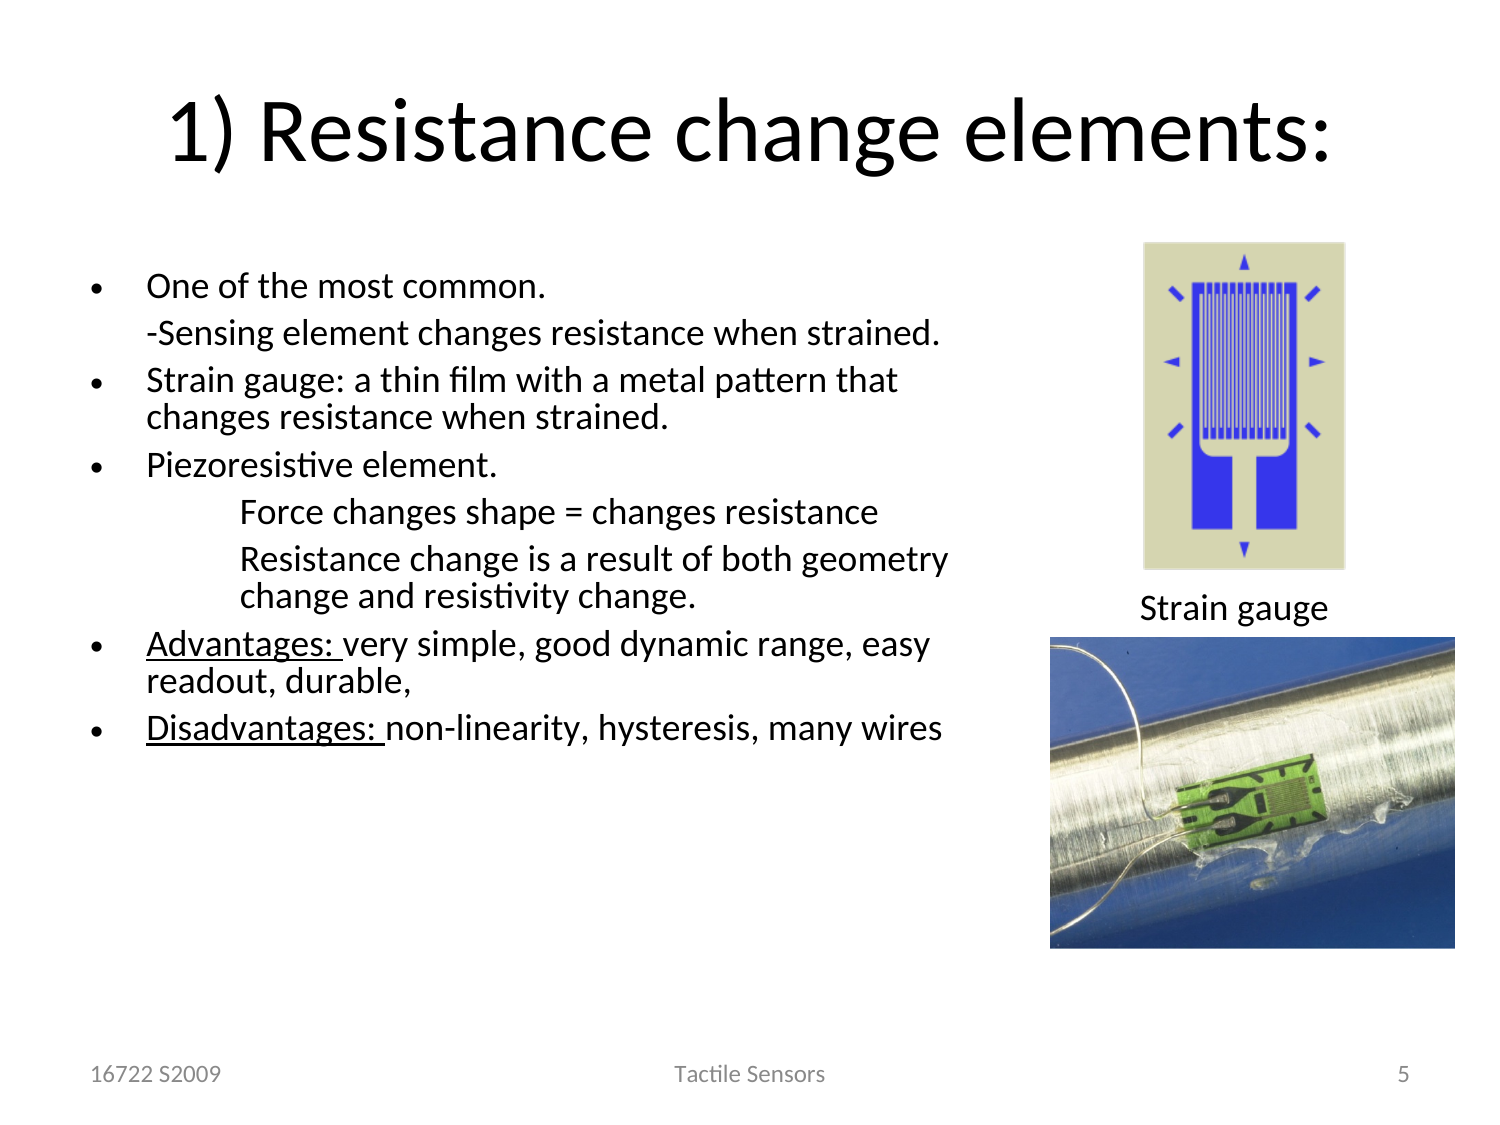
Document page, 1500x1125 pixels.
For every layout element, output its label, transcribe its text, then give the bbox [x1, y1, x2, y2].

picture [1050, 637, 1455, 949]
list One of the most common. -Sensing element changes resistance when strained. Strain gauge: a thin film with a metal pattern that changes resistance when strained. Piezoresistive element. Force changes shape = changes resistance Resistance change is a result of both geometry change and resistivity change. Advantages: very simple, good dynamic range, easy readout, durable, Disadvantages: non-linearity, hysteresis, many wires [74, 262, 1000, 1006]
text_box <number> [1074, 1042, 1426, 1103]
text_box Tactile Sensors [512, 1042, 988, 1103]
title 1) Resistance change elements: [75, 45, 1426, 233]
text_box Strain gauge [1125, 574, 1363, 636]
text_box 16722 S2009 [74, 1042, 426, 1103]
picture [1125, 237, 1364, 576]
